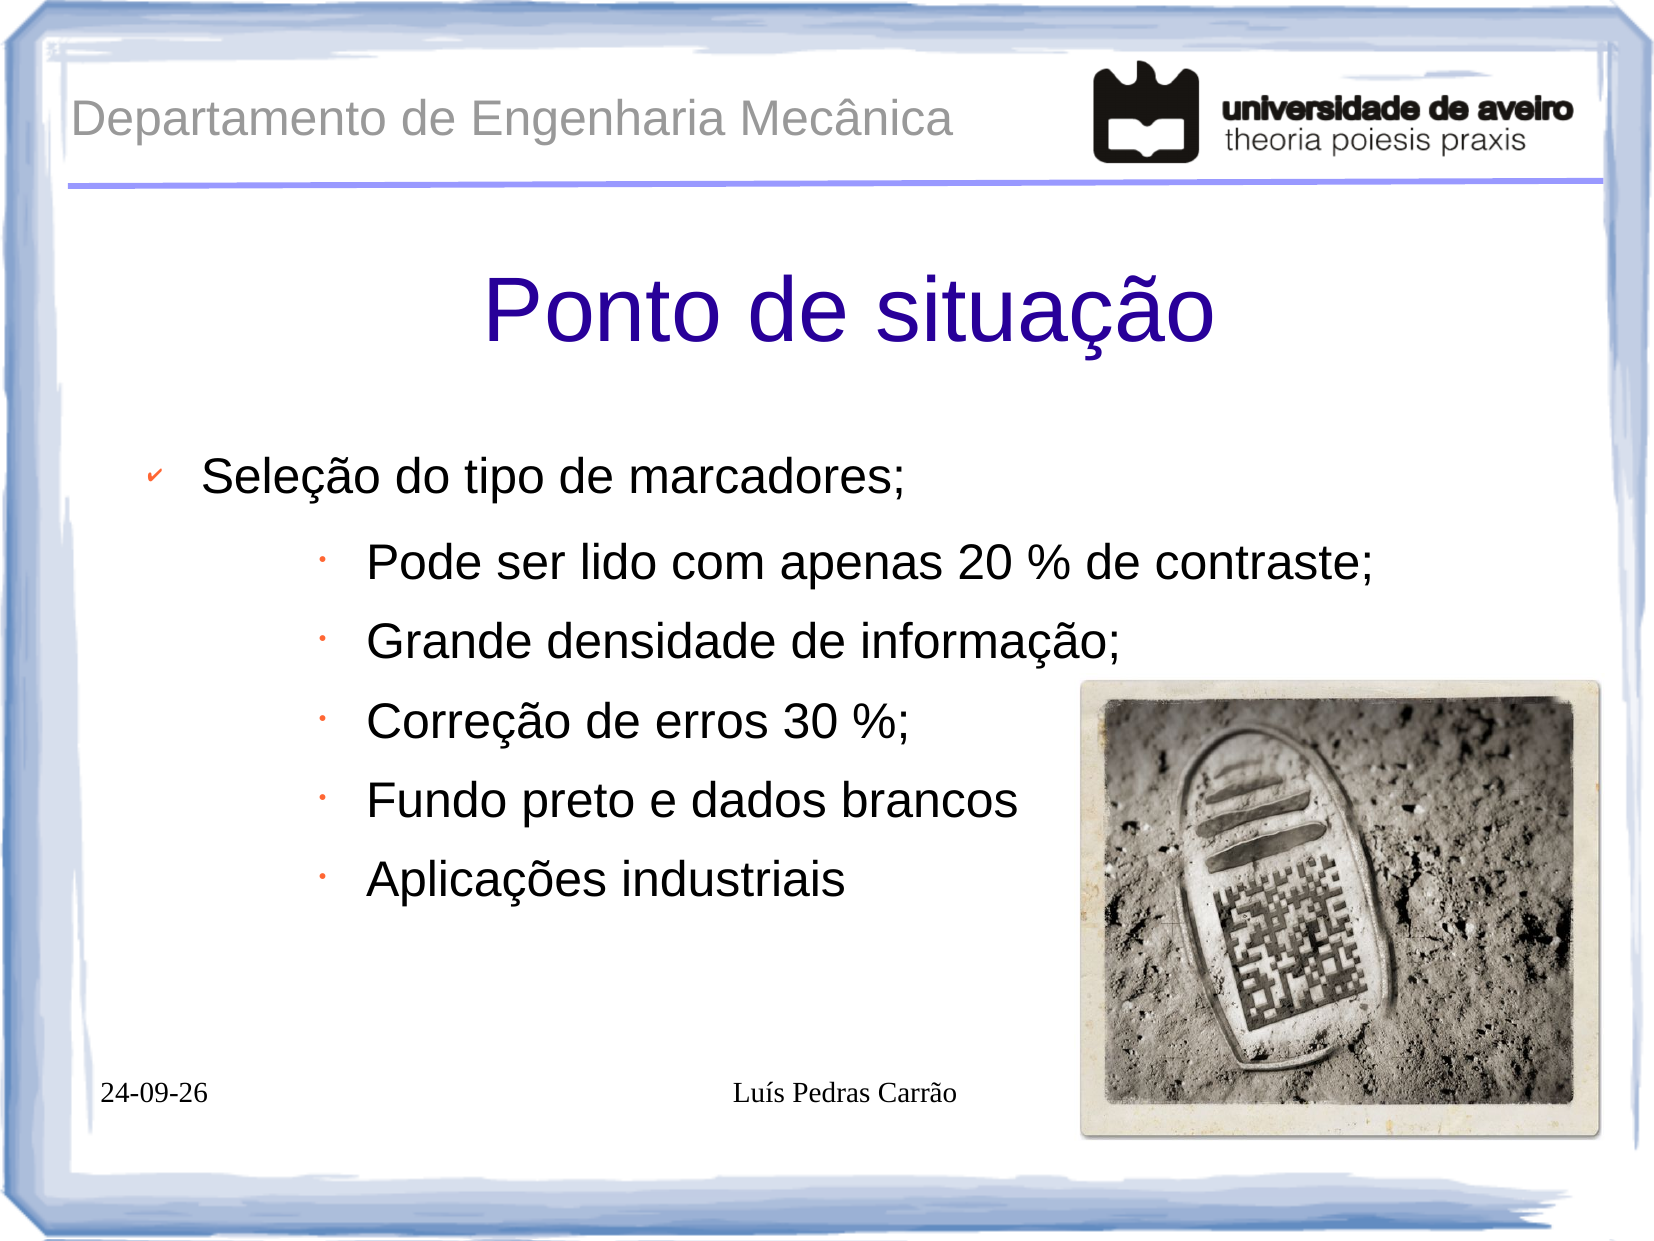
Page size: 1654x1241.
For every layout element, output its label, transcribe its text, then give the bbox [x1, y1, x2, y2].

list Seleção do tipo de marcadores; Pode ser lido com apenas 20 % de contraste; Grande densidade de informação; Correção de erros 30 %; Fundo preto e dados brancos Aplicações industriais [129, 448, 1583, 969]
picture [0, 0, 1654, 1241]
text_box Departamento de Engenharia Mecânica [55, 82, 969, 154]
title Ponto de situação [106, 206, 1595, 414]
